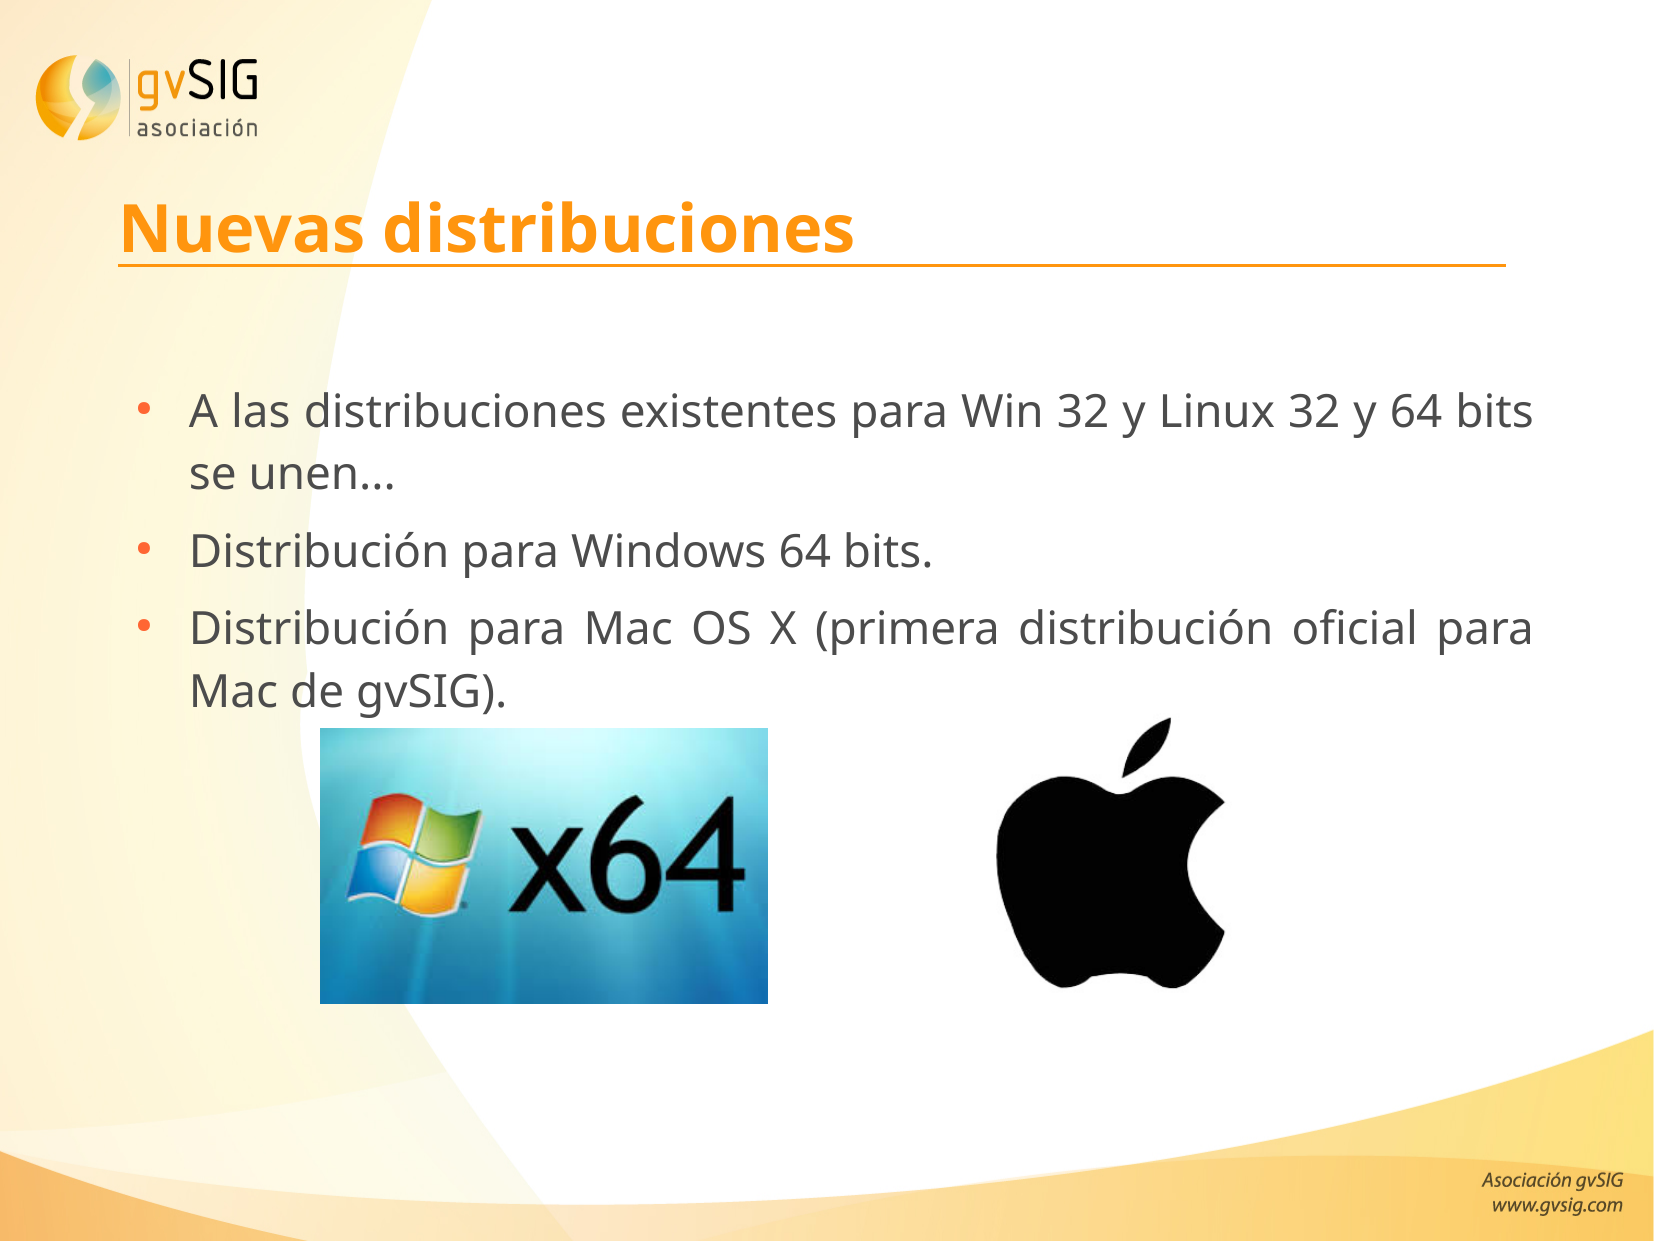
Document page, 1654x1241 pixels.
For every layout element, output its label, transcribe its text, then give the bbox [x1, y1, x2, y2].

title Nuevas distribuciones [118, 177, 1607, 276]
picture [0, 0, 1654, 1241]
list A las distribuciones existentes para Win 32 y Linux 32 y 64 bits se unen... Distribución para Windows 64 bits. Distribución para Mac OS X (primera distribución oficial para Mac de gvSIG). [118, 301, 1536, 667]
